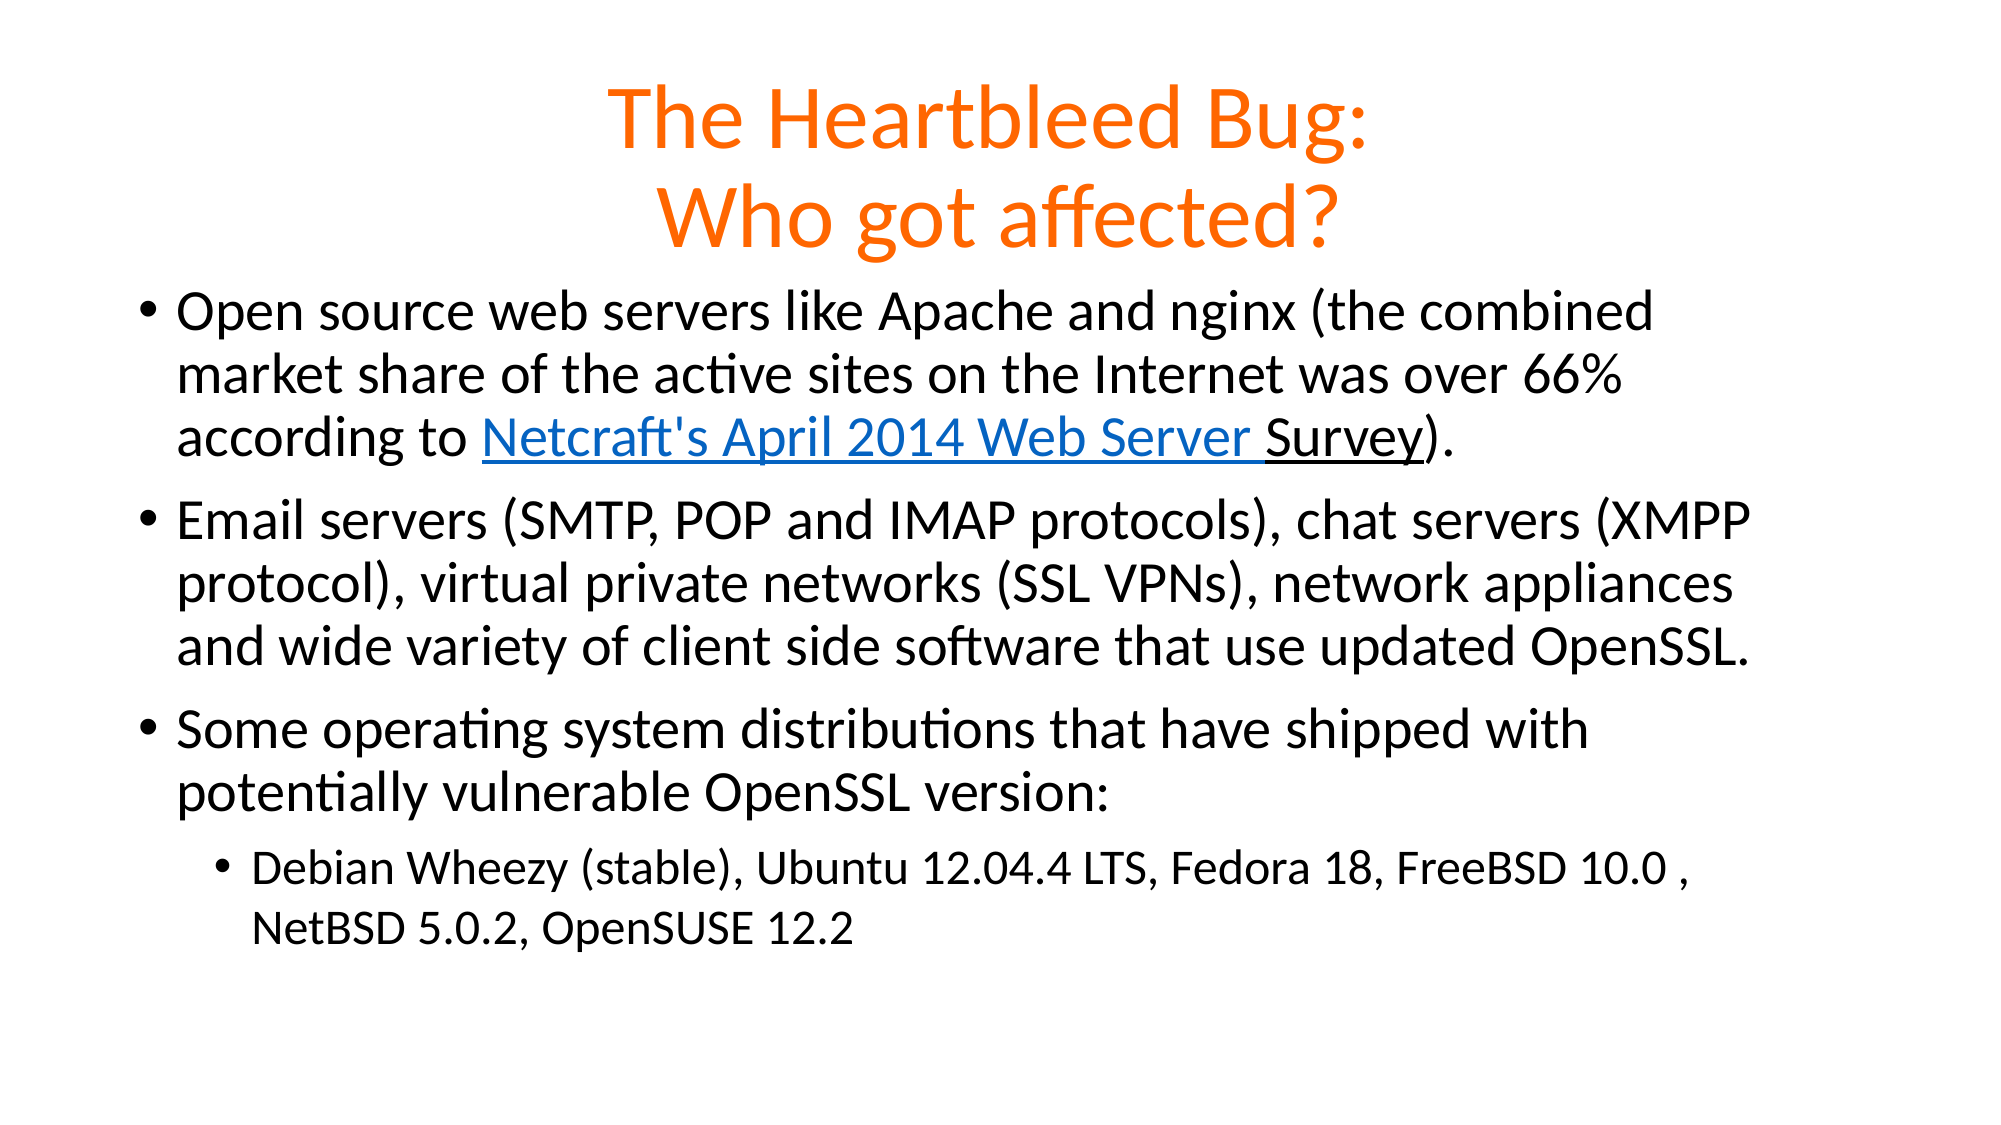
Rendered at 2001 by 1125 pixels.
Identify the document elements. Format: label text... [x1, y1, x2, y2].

list Open source web servers like Apache and nginx (the combined market share of the active sites on the Internet was over 66% according to Netcraft's April 2014 Web Server Survey). Email servers (SMTP, POP and IMAP protocols), chat servers (XMPP protocol), virtual private networks (SSL VPNs), network appliances and wide variety of client side software that use updated OpenSSL. Some operating system distributions that have shipped with potentially vulnerable OpenSSL version: Debian Wheezy (stable), Ubuntu 12.04.4 LTS, Fedora 18, FreeBSD 10.0 , NetBSD 5.0.2, OpenSUSE 12.2 [123, 272, 1849, 987]
title The Heartbleed Bug: Who got affected? [137, 59, 1863, 278]
